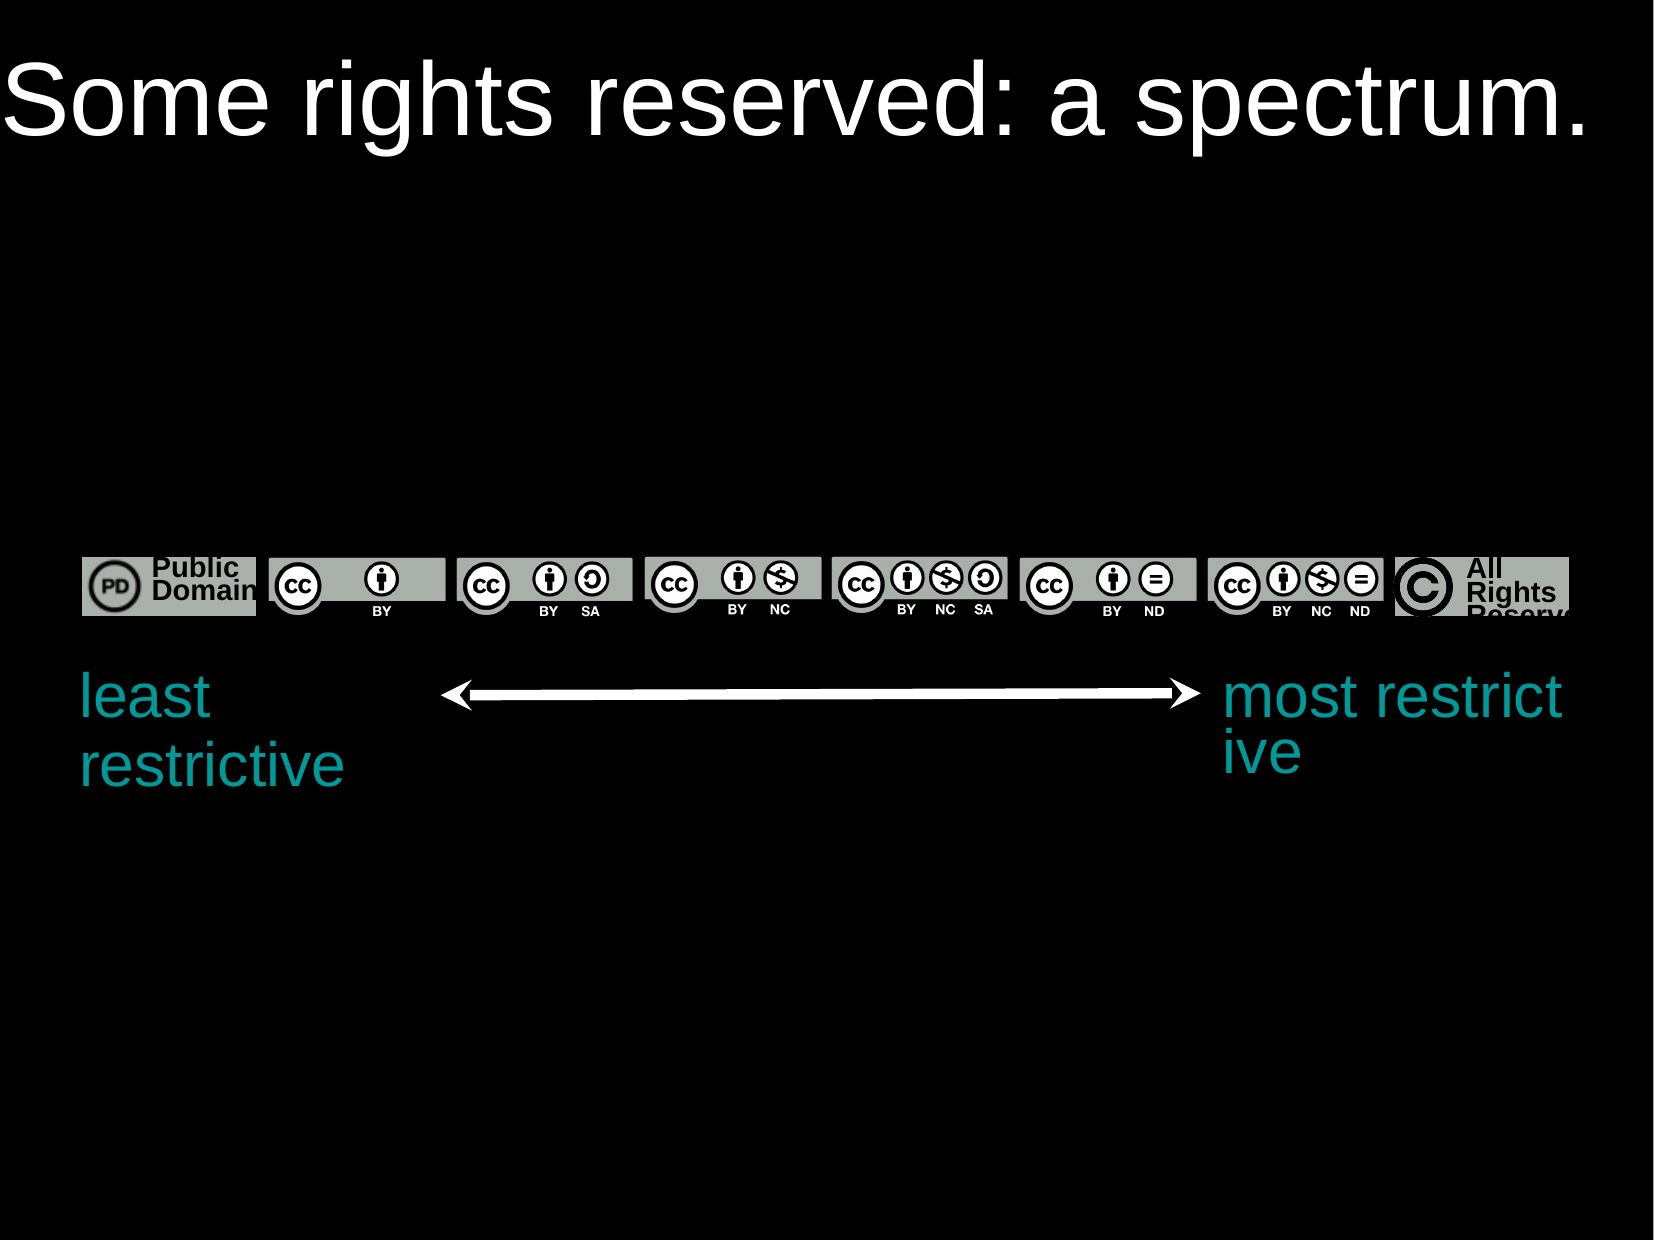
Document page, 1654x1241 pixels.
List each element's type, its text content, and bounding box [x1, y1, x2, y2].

text_box Public Domain [143, 558, 268, 606]
picture [1393, 557, 1453, 617]
picture [83, 555, 147, 619]
picture [643, 555, 823, 618]
picture [1018, 556, 1198, 620]
text_box [147, 606, 257, 617]
picture [455, 556, 634, 620]
text_box Some rights reserved: a spectrum. [0, 40, 1595, 158]
picture [267, 556, 447, 620]
picture [830, 555, 1009, 618]
text_box least restrictive [72, 660, 427, 727]
text_box [1393, 555, 1570, 617]
picture [1206, 556, 1385, 620]
text_box most restrictive [1216, 660, 1577, 727]
text_box All Rights Reserved [1457, 560, 1594, 619]
